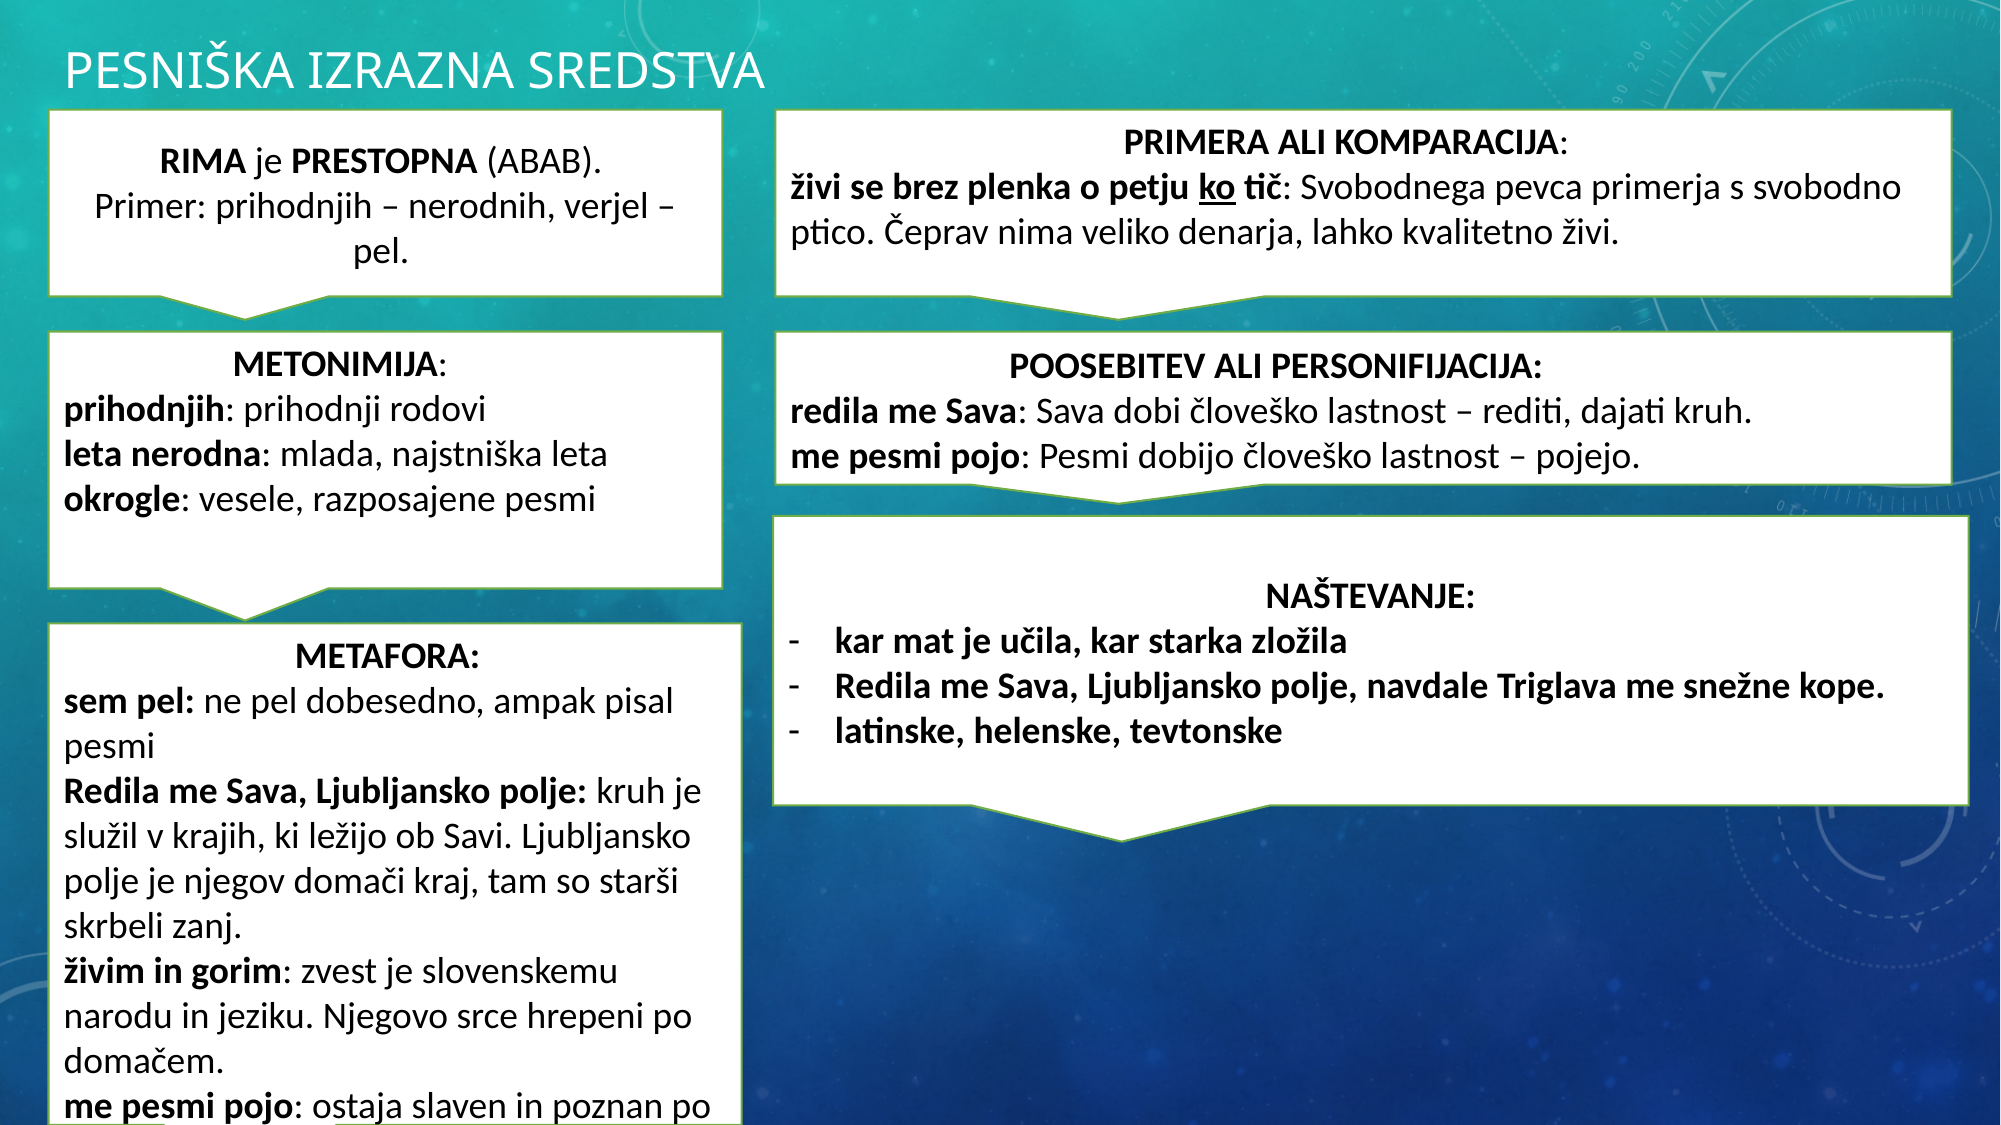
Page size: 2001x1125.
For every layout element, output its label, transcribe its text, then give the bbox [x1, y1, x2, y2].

text_box PRIMERA ALI KOMPARACIJA: živi se brez plenka o petju ko tič: Svobodnega pevca primerja s svobodno ptico. Čeprav nima veliko denarja, lahko kvalitetno živi. [775, 109, 1952, 320]
text_box METONIMIJA: prihodnjih: prihodnji rodovi leta nerodna: mlada, najstniška leta okrogle: vesele, razposajene pesmi [48, 331, 723, 621]
text_box METAFORA: sem pel: ne pel dobesedno, ampak pisal pesmi Redila me Sava, Ljubljansko polje: kruh je služil v krajih, ki ležijo ob Savi. Ljubljansko polje je njegov domači kraj, tam so starši skrbeli zanj. živim in gorim: zvest je slovenskemu narodu in jeziku. Njegovo srce hrepeni po domačem. me pesmi pojo: ostaja slaven in poznan po svojih pesmih. [48, 623, 742, 1125]
text_box NAŠTEVANJE: kar mat je učila, kar starka zložila Redila me Sava, Ljubljansko polje, navdale Triglava me snežne kope. latinske, helenske, tevtonske [773, 515, 1969, 842]
text_box POOSEBITEV ALI PERSONIFIJACIJA: redila me Sava: Sava dobi človeško lastnost – rediti, dajati kruh. me pesmi pojo: Pesmi dobijo človeško lastnost – pojejo. [775, 331, 1952, 504]
text_box RIMA je PRESTOPNA (ABAB). Primer: prihodnjih – nerodnih, verjel – pel. [48, 109, 723, 320]
title Pesniška izrazna sredstva [48, 30, 1673, 106]
